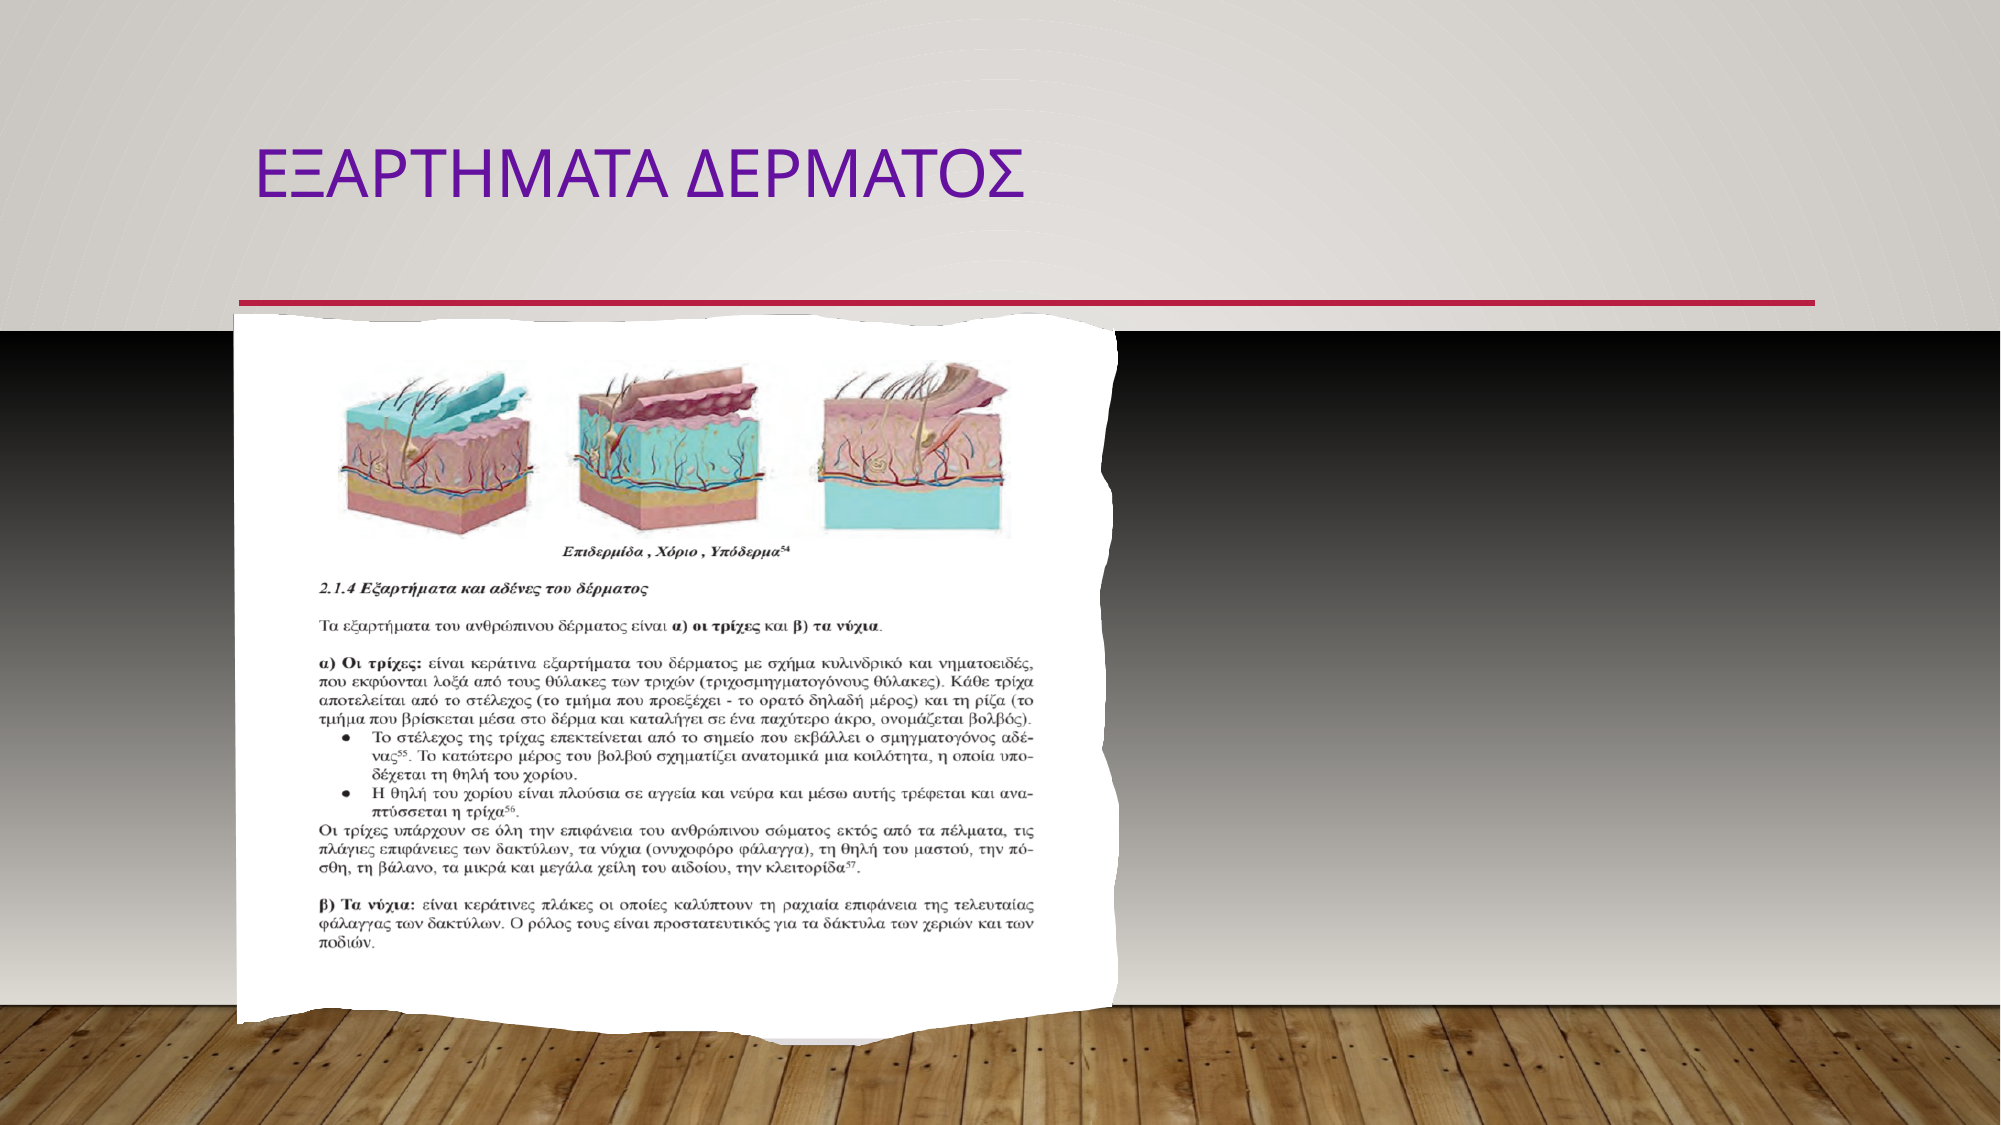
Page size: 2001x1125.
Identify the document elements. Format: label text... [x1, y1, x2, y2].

picture [228, 308, 1123, 1049]
title ΕΞΑΡΤΗΜΑΤΑ ΔΕΡΜΑΤΟΣ [238, 131, 1043, 229]
